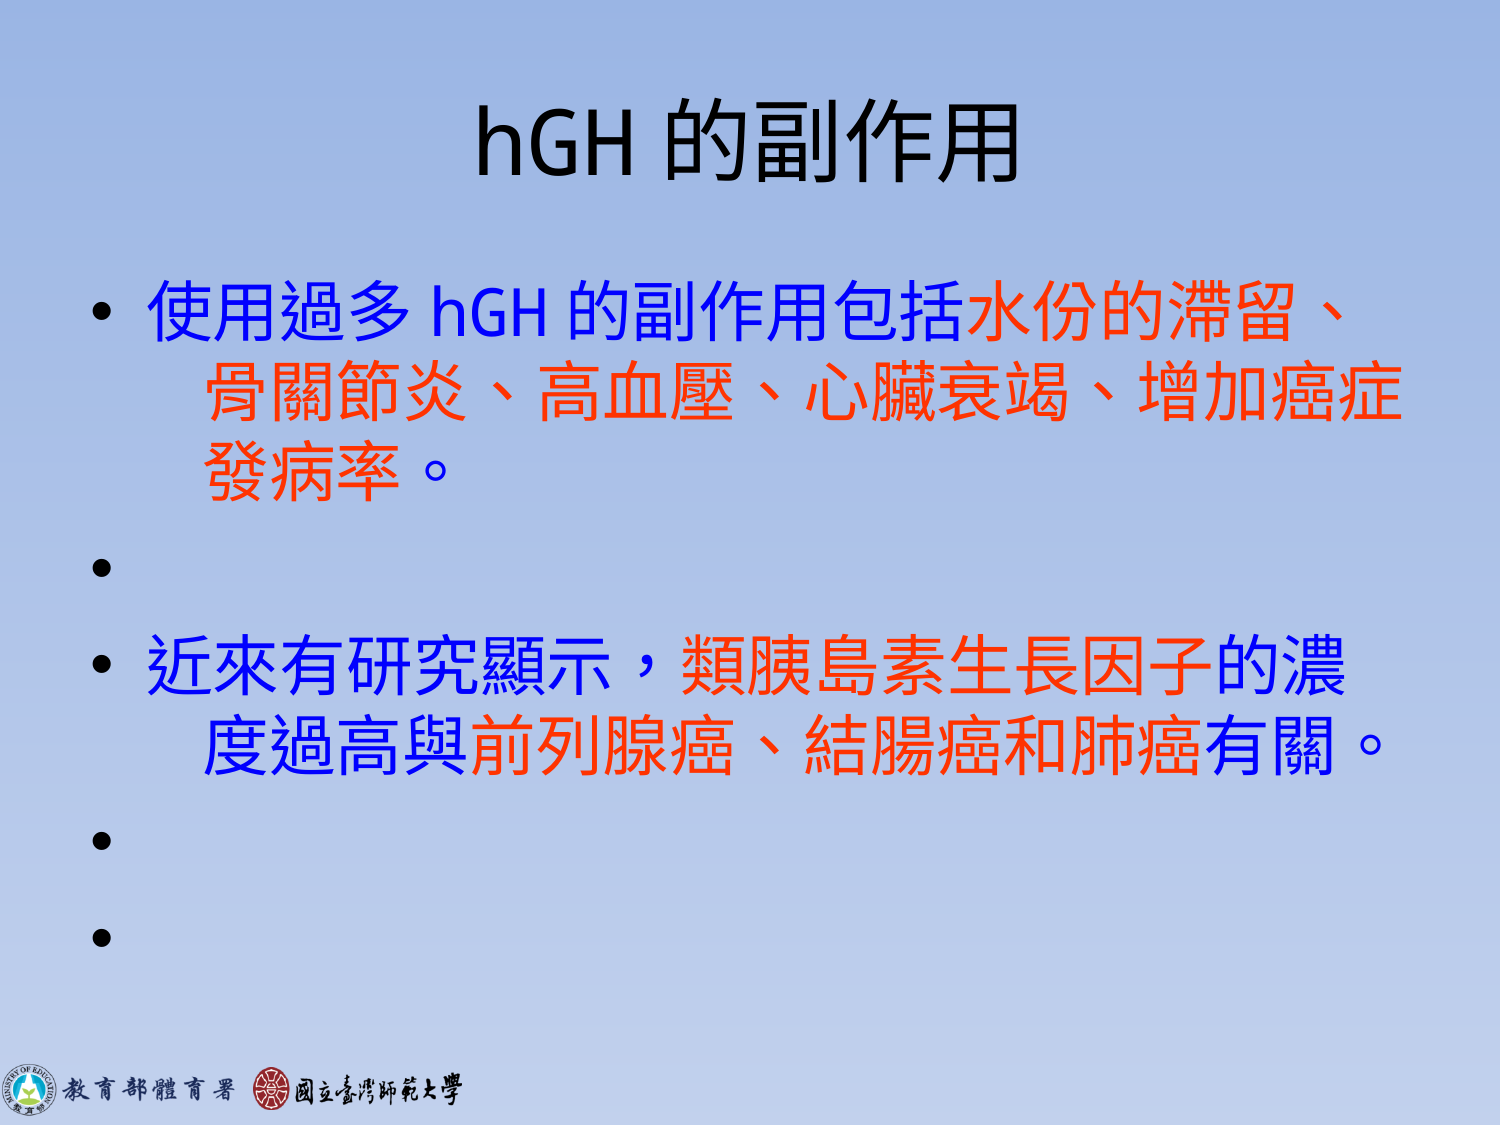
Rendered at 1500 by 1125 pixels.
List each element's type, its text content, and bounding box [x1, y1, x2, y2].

list 使用過多hGH的副作用包括水份的滯留、骨關節炎、高血壓、心臟衰竭、增加癌症發病率。 近來有研究顯示，類胰島素生長因子的濃度過高與前列腺癌、結腸癌和肺癌有關。 [75, 262, 1426, 1005]
title hGH的副作用 [75, 45, 1426, 233]
